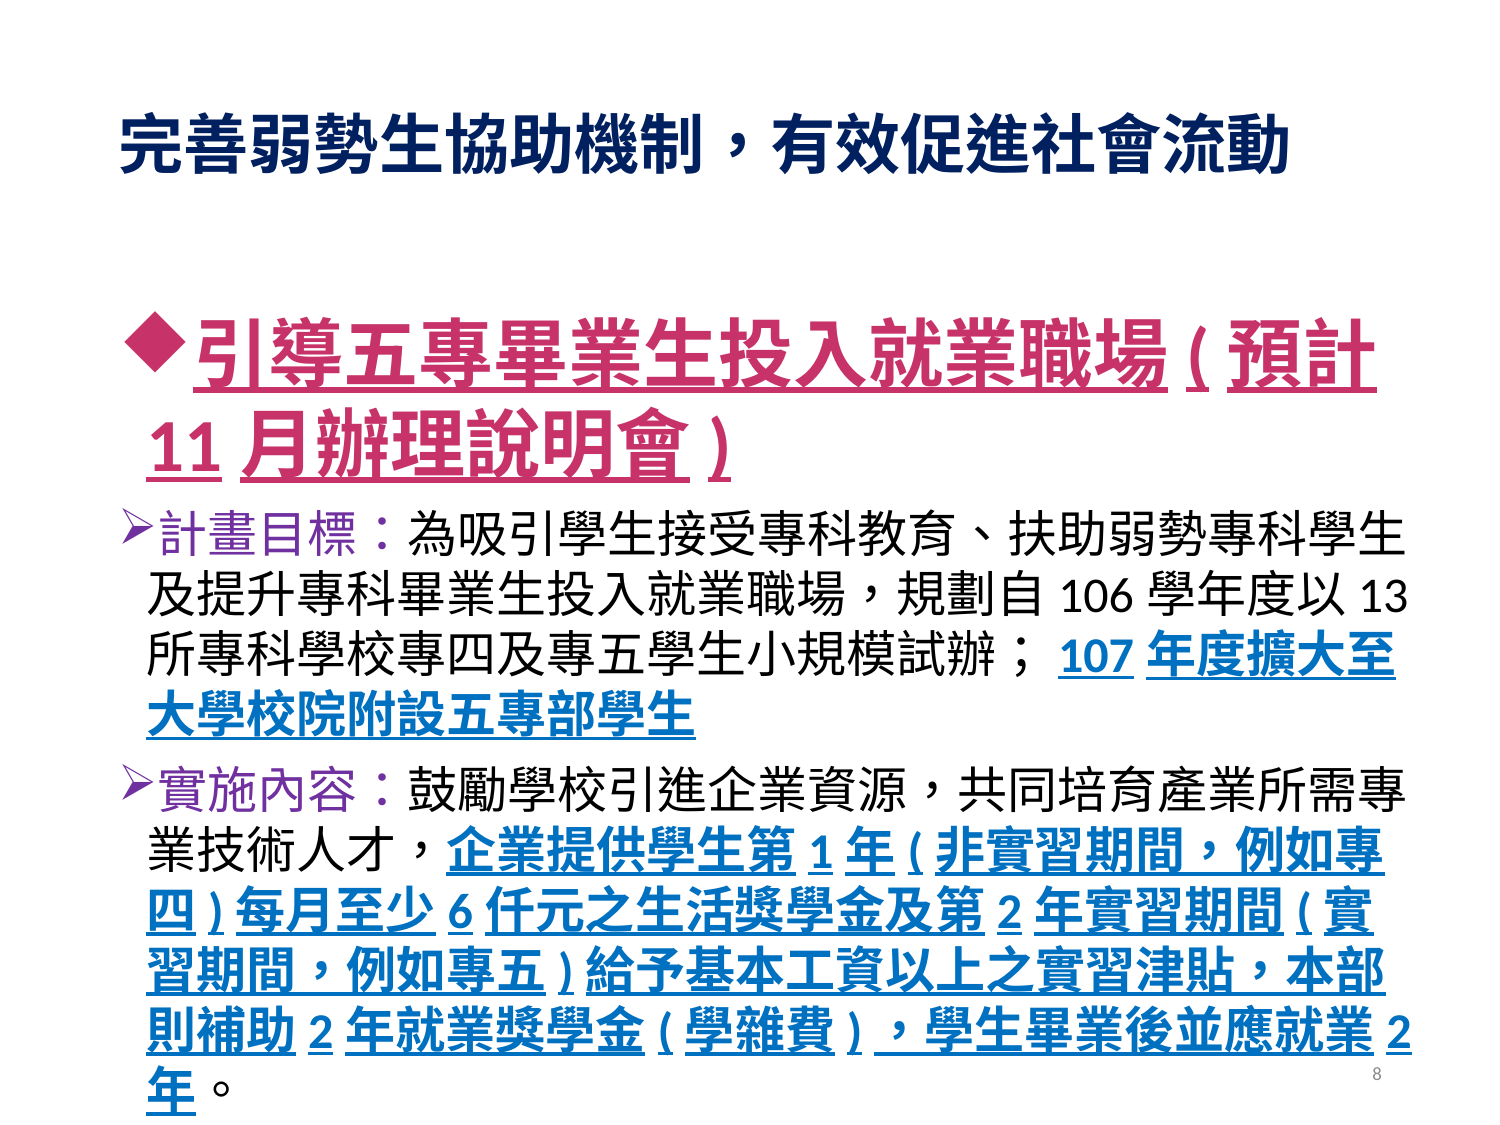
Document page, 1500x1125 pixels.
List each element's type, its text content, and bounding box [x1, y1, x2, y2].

title 完善弱勢生協助機制，有效促進社會流動 [103, 82, 1397, 299]
slide_number <編號> [1059, 1042, 1397, 1103]
list 引導五專畢業生投入就業職場(預計11月辦理說明會) 計畫目標：為吸引學生接受專科教育、扶助弱勢專科學生及提升專科畢業生投入就業職場，規劃自106學年度以13所專科學校專四及專五學生小規模試辦；107年度擴大至大學校院附設五專部學生 實施內容：鼓勵學校引進企業資源，共同培育產業所需專業技術人才，企業提供學生第1年(非實習期間，例如專四)每月至少6仟元之生活獎學金及第2年實習期間(實習期間，例如專五)給予基本工資以上之實習津貼，本部則補助2年就業獎學金(學雜費)，學生畢業後並應就業2年。 [103, 299, 1436, 1014]
